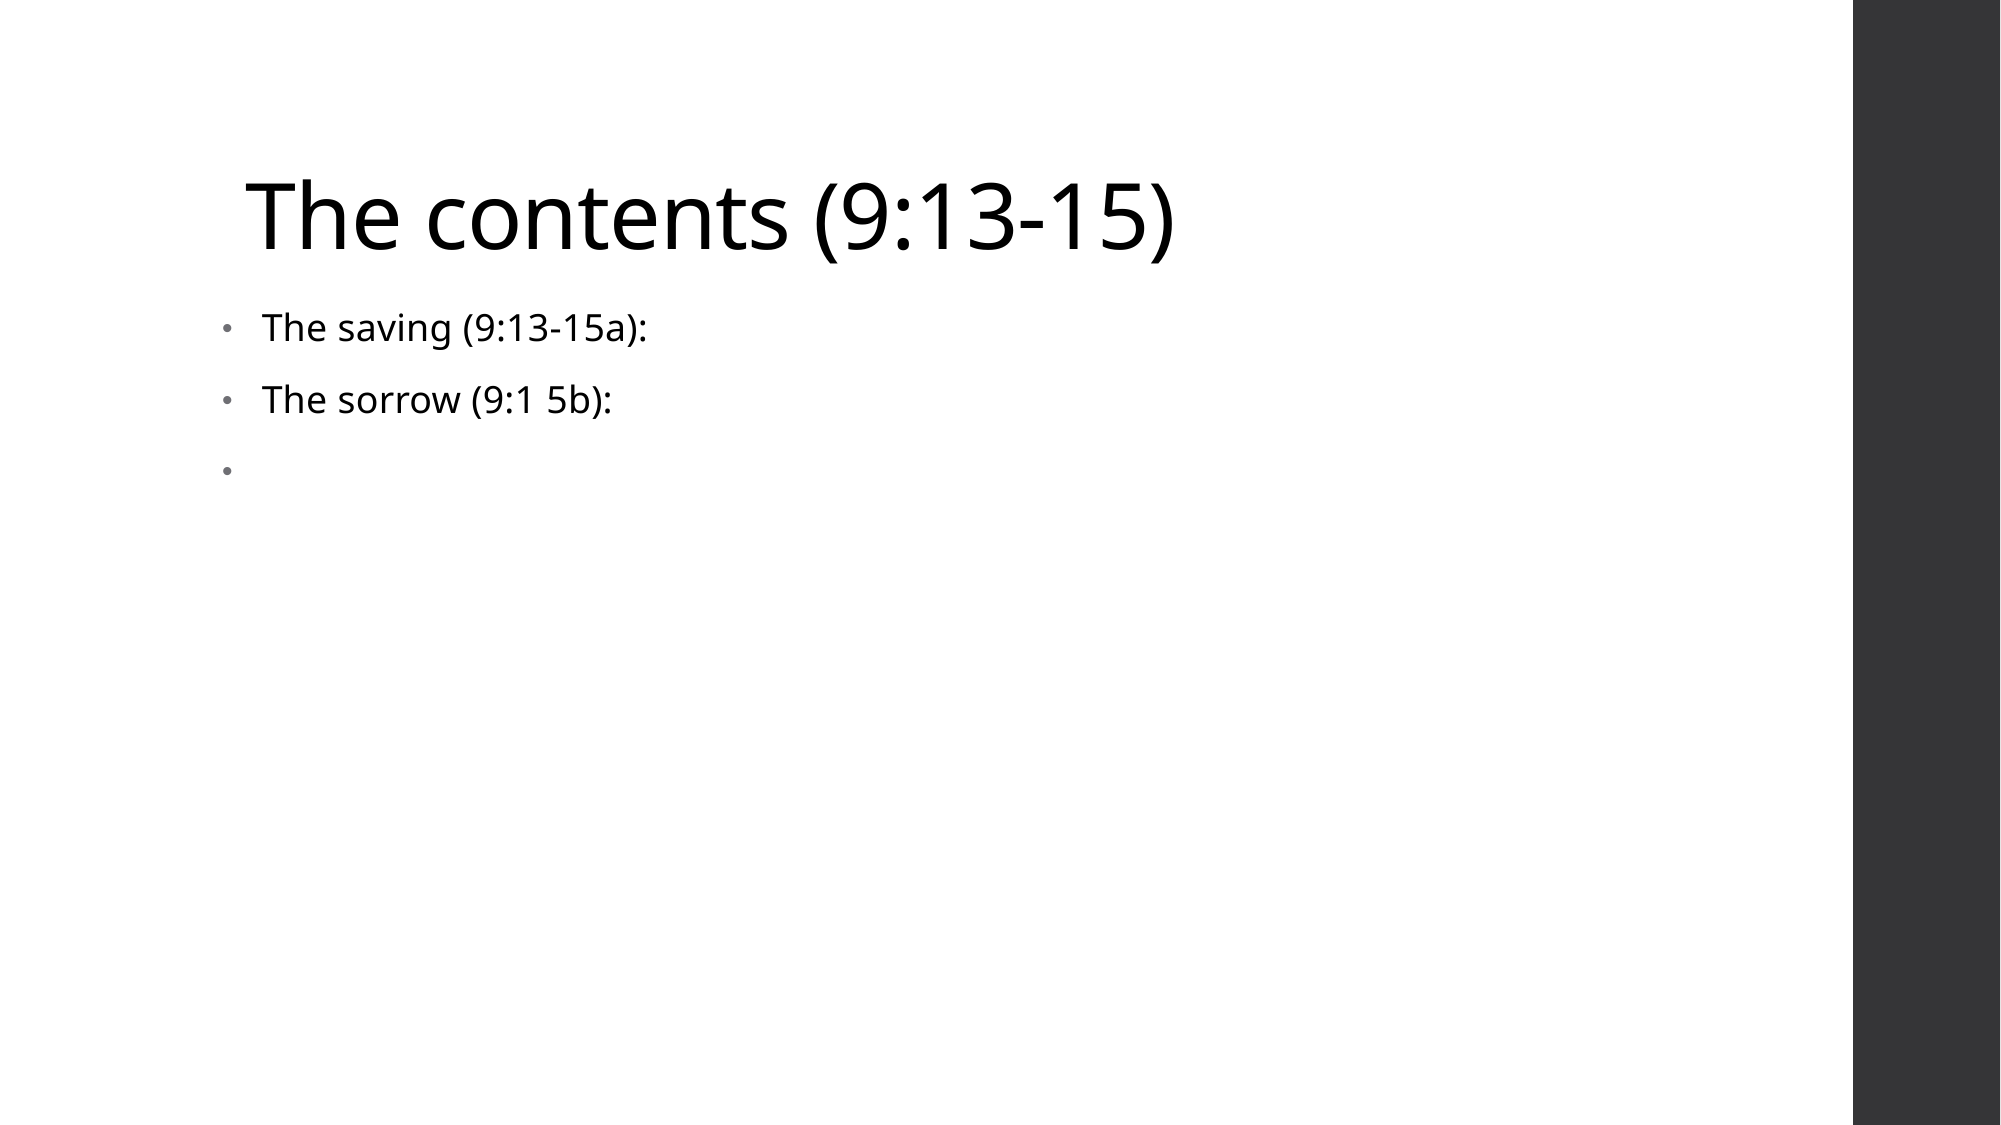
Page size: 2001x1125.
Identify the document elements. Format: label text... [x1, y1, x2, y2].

list The saving (9:13-15a): The sorrow (9:1 5b): [206, 299, 1617, 1014]
title The contents (9:13-15) [206, 60, 1797, 278]
